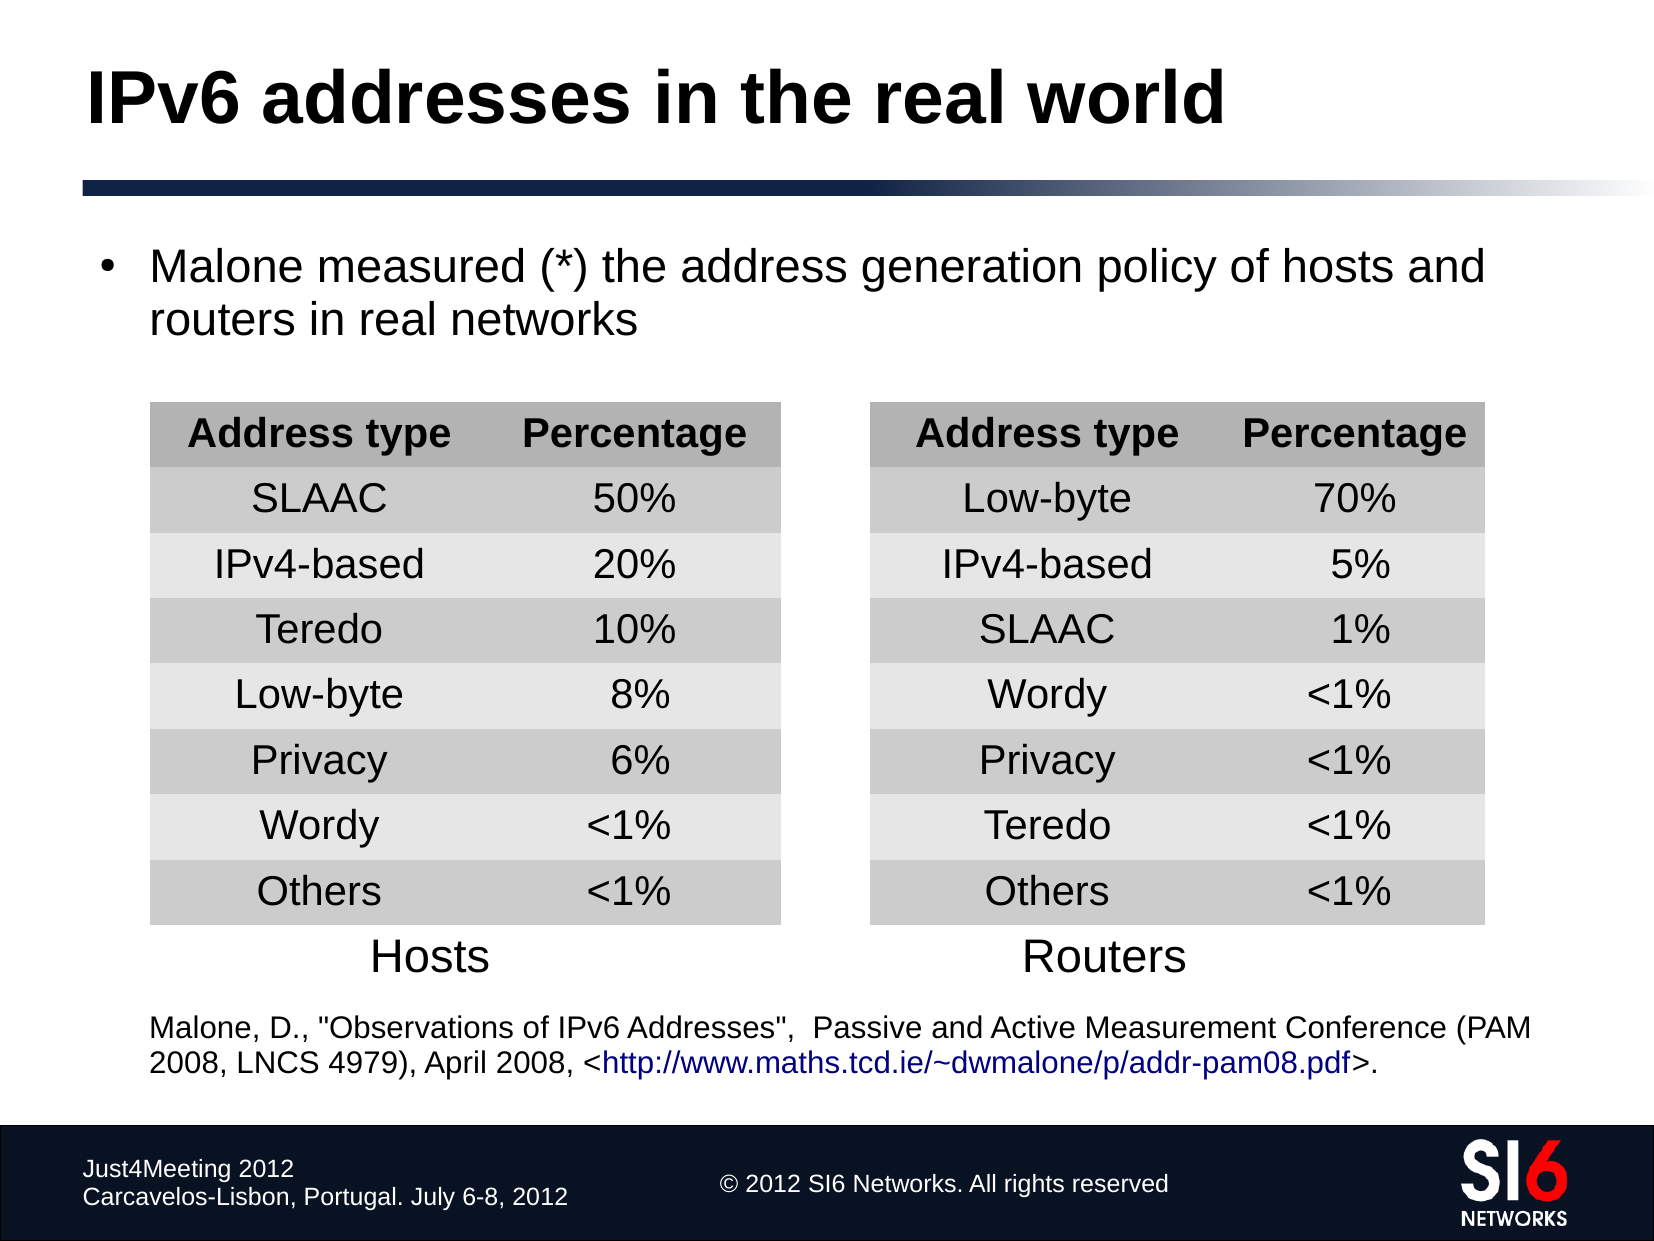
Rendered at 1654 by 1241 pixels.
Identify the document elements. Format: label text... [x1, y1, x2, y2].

table_cell 20% [489, 533, 781, 598]
table_cell 70% [1225, 467, 1485, 533]
table_cell <1% [489, 860, 781, 925]
table_cell <1% [1225, 663, 1485, 729]
list Hosts Routers Malone, D., "Observations of IPv6 Addresses", Passive and Active Measurement Conference (PAM 2008, LNCS 4979), April 2008, <http://www.maths.tcd.ie/~dwmalone/p/addr-pam08.pdf>. [82, 930, 1571, 1081]
table_cell 10% [489, 598, 781, 663]
table_cell <1% [1225, 860, 1485, 925]
table_cell Others [870, 860, 1225, 925]
table_header Address type [150, 402, 489, 467]
table_header Percentage [1225, 402, 1485, 467]
table_cell <1% [489, 794, 781, 860]
table_cell IPv4-based [150, 533, 489, 598]
table_cell Privacy [150, 729, 489, 794]
table_cell 6% [489, 729, 781, 794]
table_cell Low-byte [870, 467, 1225, 533]
table_cell SLAAC [870, 598, 1225, 663]
table_cell 5% [1225, 533, 1485, 598]
table_cell Wordy [870, 663, 1225, 729]
table_cell Others [150, 860, 489, 925]
table_cell Privacy [870, 729, 1225, 794]
table_header Address type [870, 402, 1225, 467]
table_cell 50% [489, 467, 781, 533]
table_cell <1% [1225, 794, 1485, 860]
table_cell Low-byte [150, 663, 489, 729]
table_cell SLAAC [150, 467, 489, 533]
list Malone measured (*) the address generation policy of hosts and routers in real networks [82, 240, 1571, 346]
table_cell 8% [489, 663, 781, 729]
table_cell Wordy [150, 794, 489, 860]
table_cell 1% [1225, 598, 1485, 663]
table_cell IPv4-based [870, 533, 1225, 598]
table_cell <1% [1225, 729, 1485, 794]
table_cell Teredo [150, 598, 489, 663]
table_cell Teredo [870, 794, 1225, 860]
title IPv6 addresses in the real world [86, 30, 1576, 166]
picture [1461, 1139, 1567, 1226]
table_header Percentage [489, 402, 781, 467]
